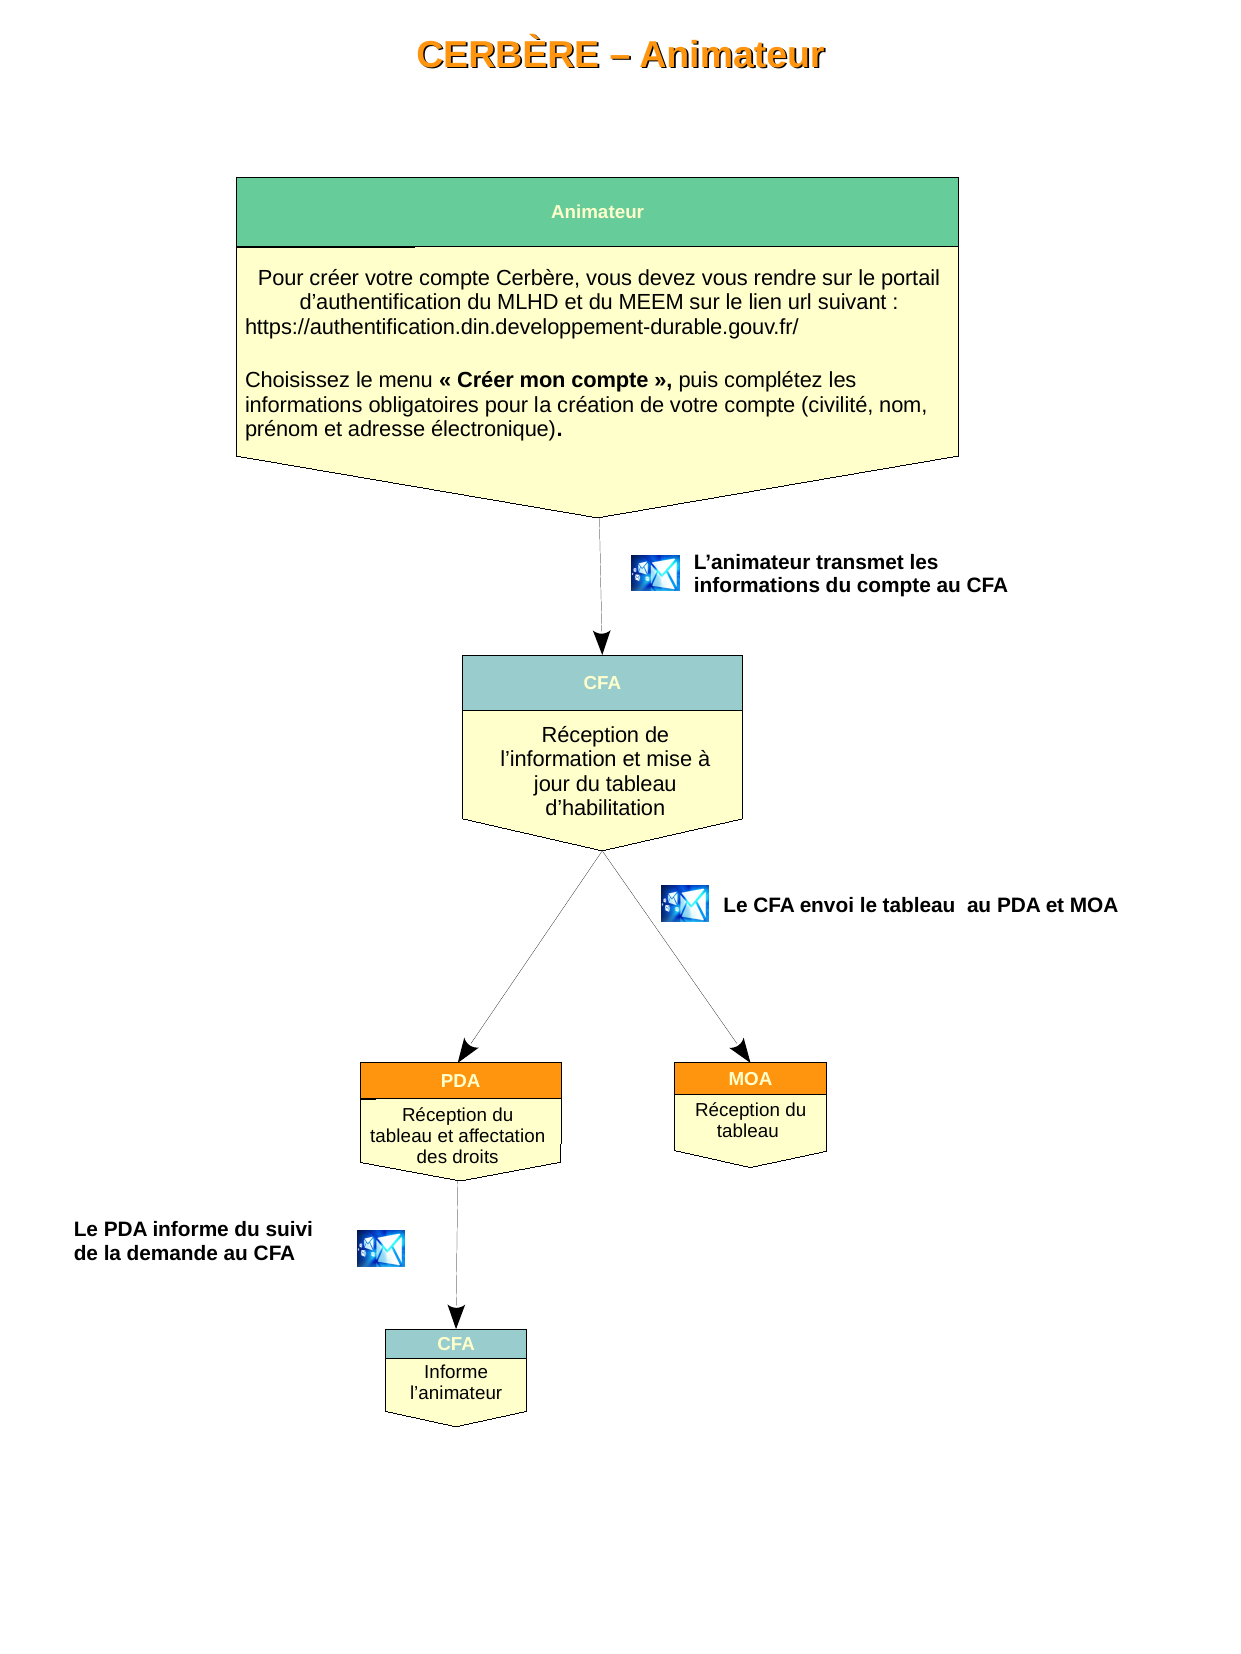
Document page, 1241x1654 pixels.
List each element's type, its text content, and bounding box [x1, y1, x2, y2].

text_box Informe l’animateur [385, 1354, 527, 1430]
text_box [502, 828, 703, 851]
text_box Pour créer votre compte Cerbère, vous devez vous rendre sur le portail d’authentification du MLHD et du MEEM sur le lien url suivant : https://authentification.din.developpement-durable.gouv.fr/ Choisissez le menu « Créer mon compte », puis complétez les informations obligatoires pour la création de votre compte (civilité, nom, prénom et adresse électronique). [230, 258, 969, 473]
text_box Réception du tableau et affectation des droits [354, 1096, 562, 1176]
text_box Le PDA informe du suivi de la demande au CFA [59, 1210, 334, 1274]
text_box Réception de l’information et mise à jour du tableau d’habilitation [472, 715, 739, 828]
text_box [236, 246, 959, 258]
text_box CERBÈRE – Animateur [401, 25, 839, 104]
text_box L’animateur transmet les informations du compte au CFA [679, 543, 1033, 607]
text_box [433, 1176, 487, 1181]
text_box [462, 710, 743, 821]
picture [357, 1230, 405, 1267]
text_box Réception du tableau [674, 1092, 827, 1176]
picture [631, 555, 680, 591]
text_box Animateur [236, 177, 959, 247]
text_box [335, 473, 859, 518]
text_box PDA [360, 1062, 562, 1096]
text_box CFA [385, 1329, 527, 1354]
text_box CFA [462, 655, 743, 710]
text_box MOA [674, 1062, 827, 1092]
text_box Le CFA envoi le tableau au PDA et MOA [708, 885, 1161, 925]
picture [661, 885, 708, 922]
